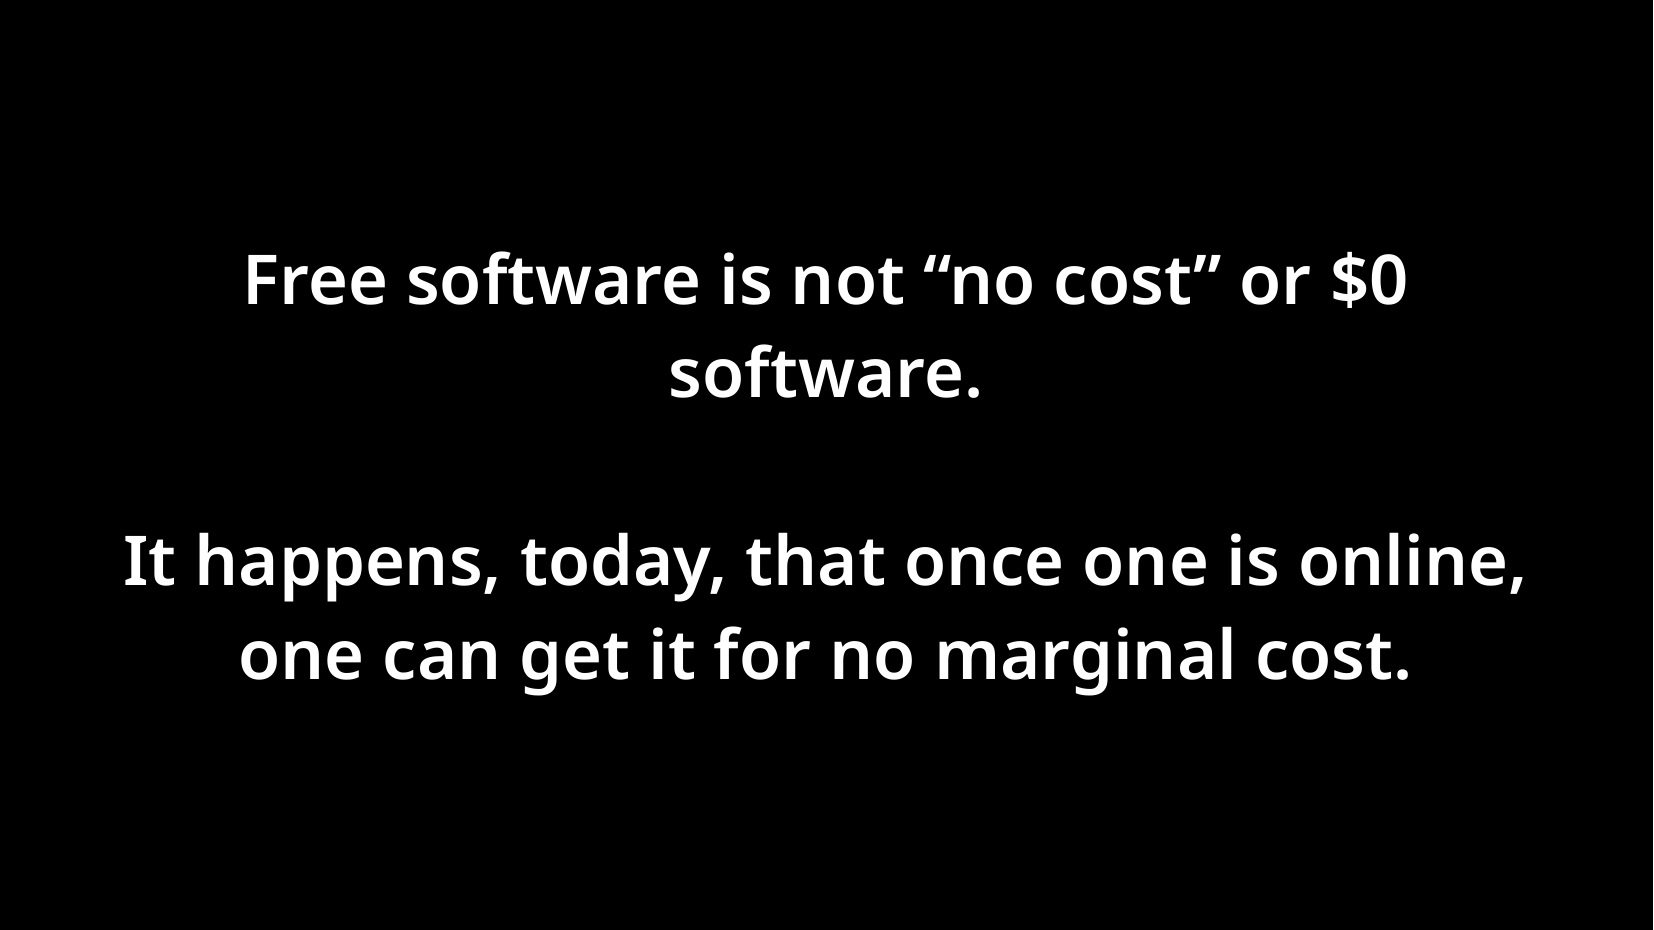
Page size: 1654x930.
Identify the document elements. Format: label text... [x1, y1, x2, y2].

title Free software is not “no cost” or $0 software. It happens, today, that once one is online, one can get it for no marginal cost. [82, 297, 1571, 633]
